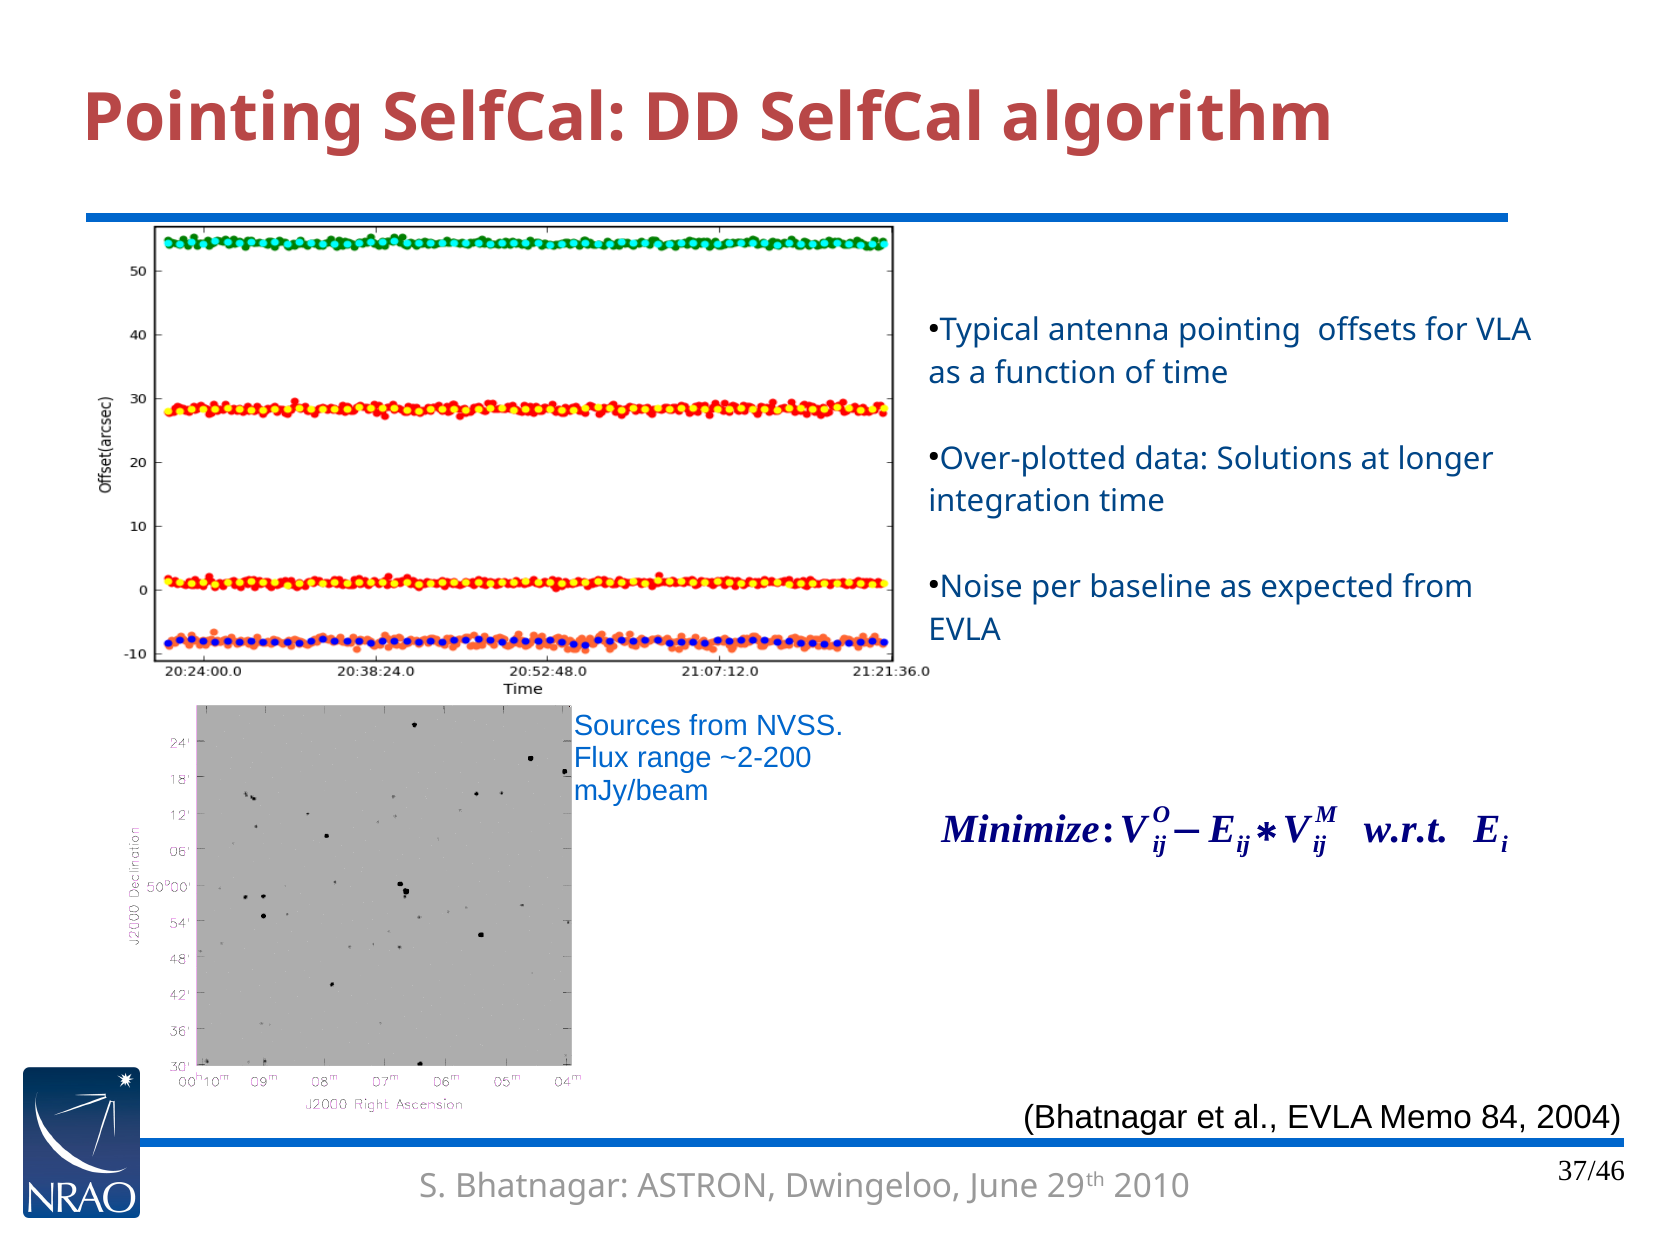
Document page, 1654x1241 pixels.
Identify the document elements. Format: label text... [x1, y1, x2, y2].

text_box Typical antenna pointing offsets for VLA as a function of time Over-plotted data: Solutions at longer integration time Noise per baseline as expected from EVLA [913, 300, 1567, 593]
text_box (Bhatnagar et al., EVLA Memo 84, 2004) [1008, 1090, 1638, 1143]
title Pointing SelfCal: DD SelfCal algorithm [82, 49, 1571, 180]
picture [23, 222, 937, 1218]
chart [928, 802, 1519, 859]
text_box Sources from NVSS. Flux range ~2-200 mJy/beam [559, 701, 873, 815]
